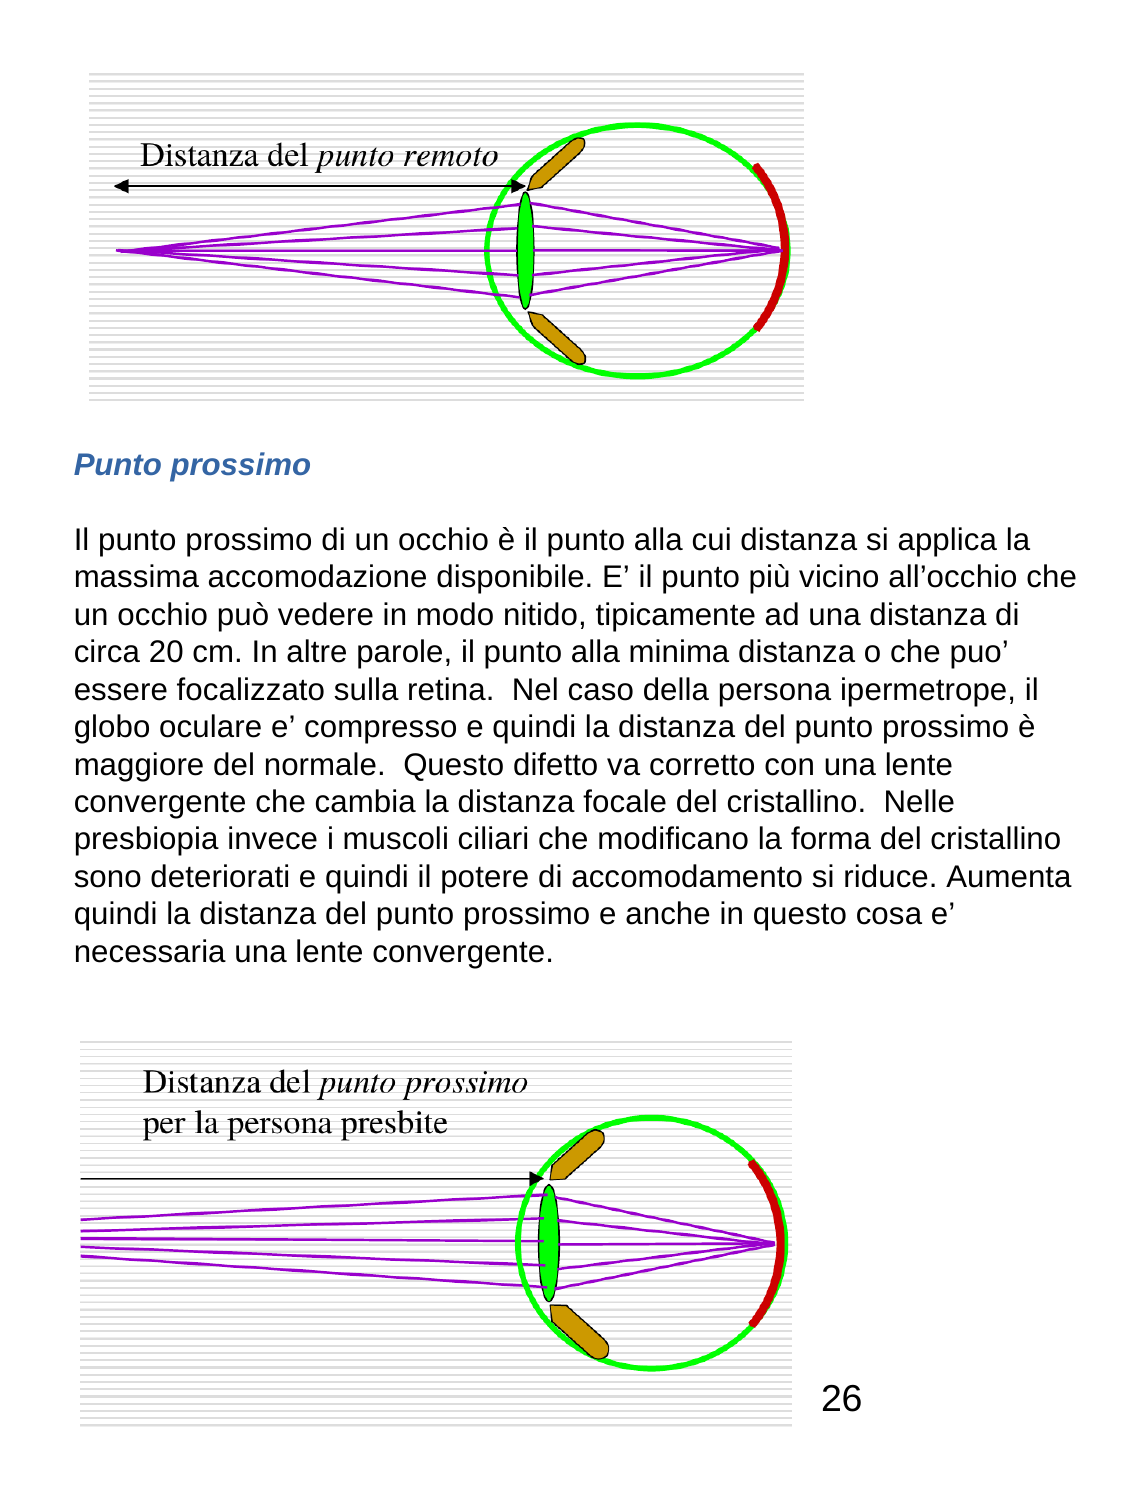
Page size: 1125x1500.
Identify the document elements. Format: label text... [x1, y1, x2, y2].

picture [79, 1039, 792, 1427]
picture [89, 72, 804, 402]
text_box Punto prossimo Il punto prossimo di un occhio è il punto alla cui distanza si applica la massima accomodazione disponibile. E’ il punto più vicino all’occhio che un occhio può vedere in modo nitido, tipicamente ad una distanza di circa 20 cm. In altre parole, il punto alla minima distanza o che puo’ essere focalizzato sulla retina. Nel caso della persona ipermetrope, il globo oculare e’ compresso e quindi la distanza del punto prossimo è maggiore del normale. Questo difetto va corretto con una lente convergente che cambia la distanza focale del cristallino. Nelle presbiopia invece i muscoli ciliari che modificano la forma del cristallino sono deteriorati e quindi il potere di accomodamento si riduce. Aumenta quindi la distanza del punto prossimo e anche in questo cosa e’ necessaria una lente convergente. [59, 437, 1111, 977]
